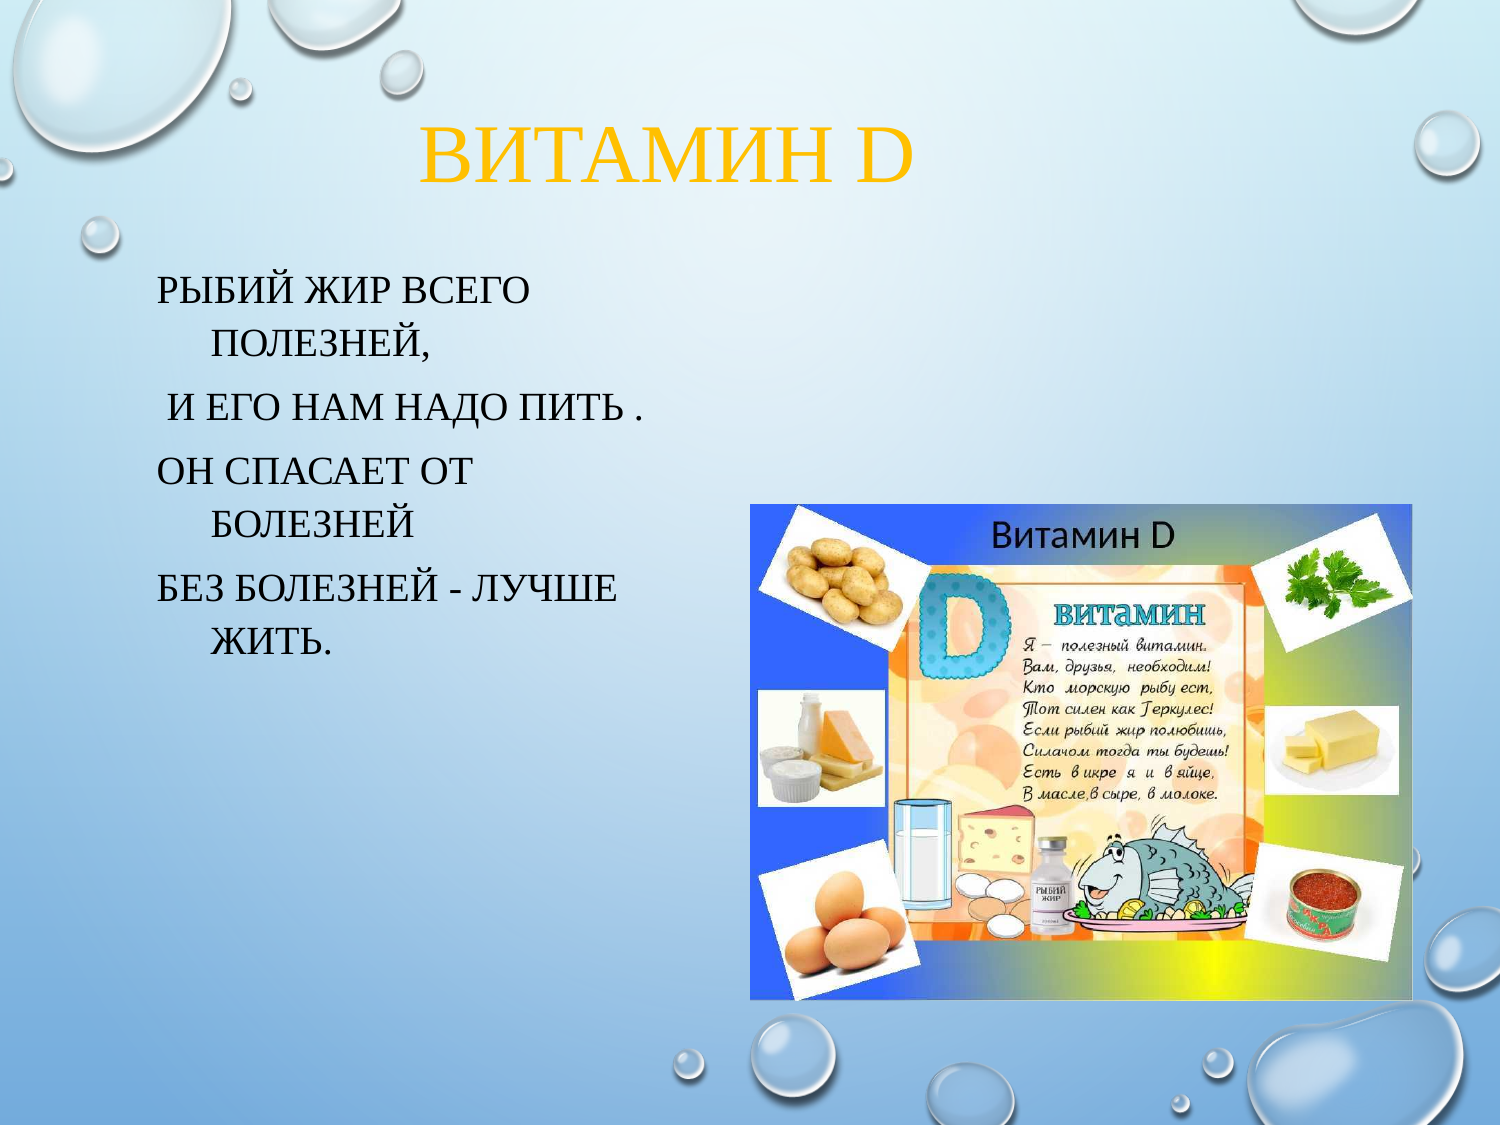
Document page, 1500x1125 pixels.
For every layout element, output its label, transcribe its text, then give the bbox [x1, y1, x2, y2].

list Рыбий жир всего полезней, И его нам надо пить . Он спасает от болезней Без болезней - лучше жить. [87, 251, 677, 679]
title Витамин D [0, 75, 1044, 236]
picture [750, 504, 1413, 1002]
